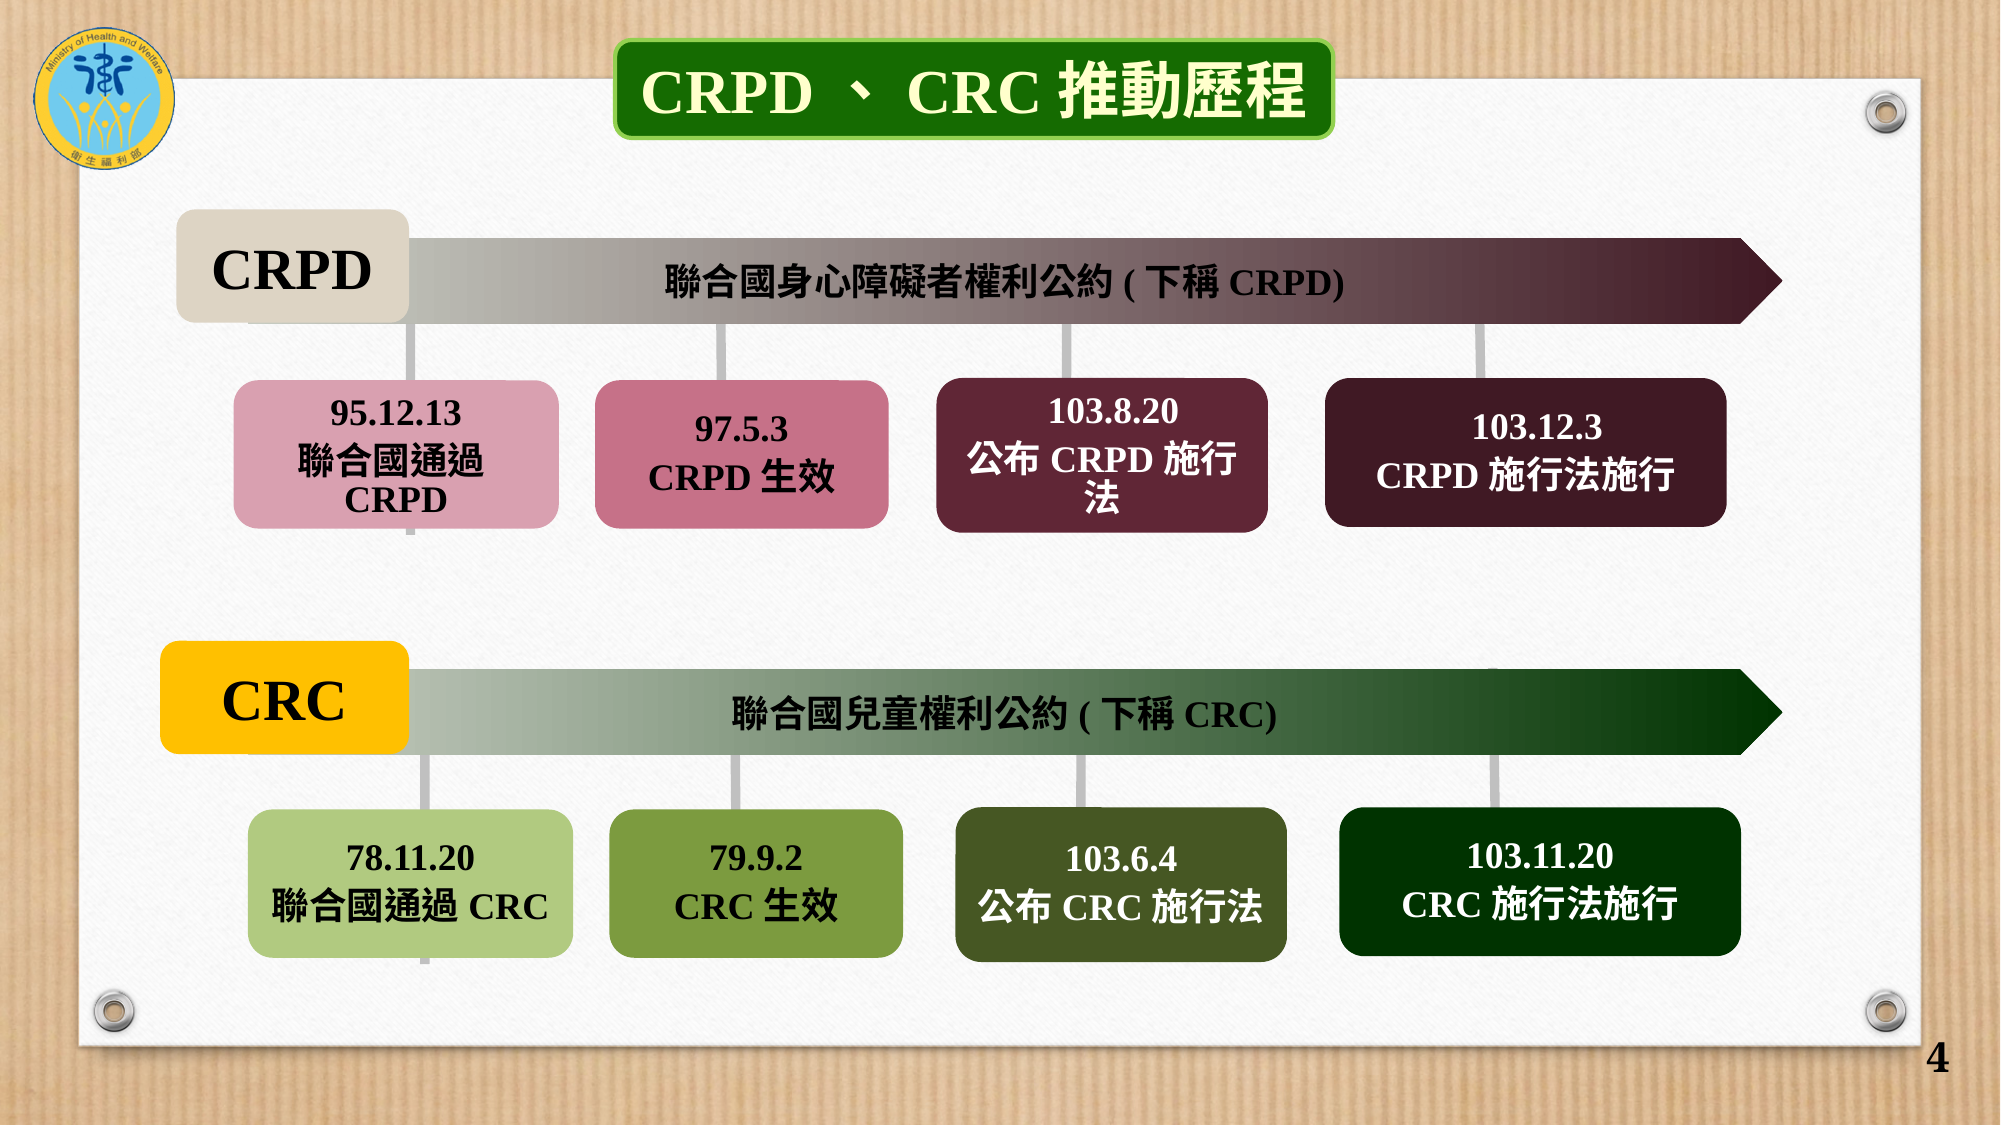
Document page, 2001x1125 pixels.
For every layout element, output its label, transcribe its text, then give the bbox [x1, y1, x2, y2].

text_box CRC [160, 640, 410, 755]
text_box CRPD、CRC推動歷程 [615, 39, 1334, 138]
text_box 103.6.4 公布CRC施行法 [955, 807, 1287, 963]
text_box 103.11.20 CRC施行法施行 [1339, 807, 1742, 957]
text_box 97.5.3 CRPD生效 [595, 380, 889, 529]
text_box 聯合國兒童權利公約(下稱CRC) [247, 669, 1783, 756]
text_box 79.9.2 CRC生效 [609, 809, 904, 958]
text_box CRPD [176, 209, 410, 323]
text_box 103.12.3 CRPD施行法施行 [1325, 378, 1727, 527]
text_box 103.8.20 公布CRPD施行法 [936, 377, 1268, 533]
picture [0, 0, 2001, 1125]
slide_number <編號> [1875, 1036, 1965, 1083]
text_box 78.11.20 聯合國通過CRC [247, 809, 574, 958]
text_box 聯合國身心障礙者權利公約(下稱CRPD) [247, 237, 1783, 324]
text_box 95.12.13 聯合國通過CRPD [233, 380, 559, 529]
